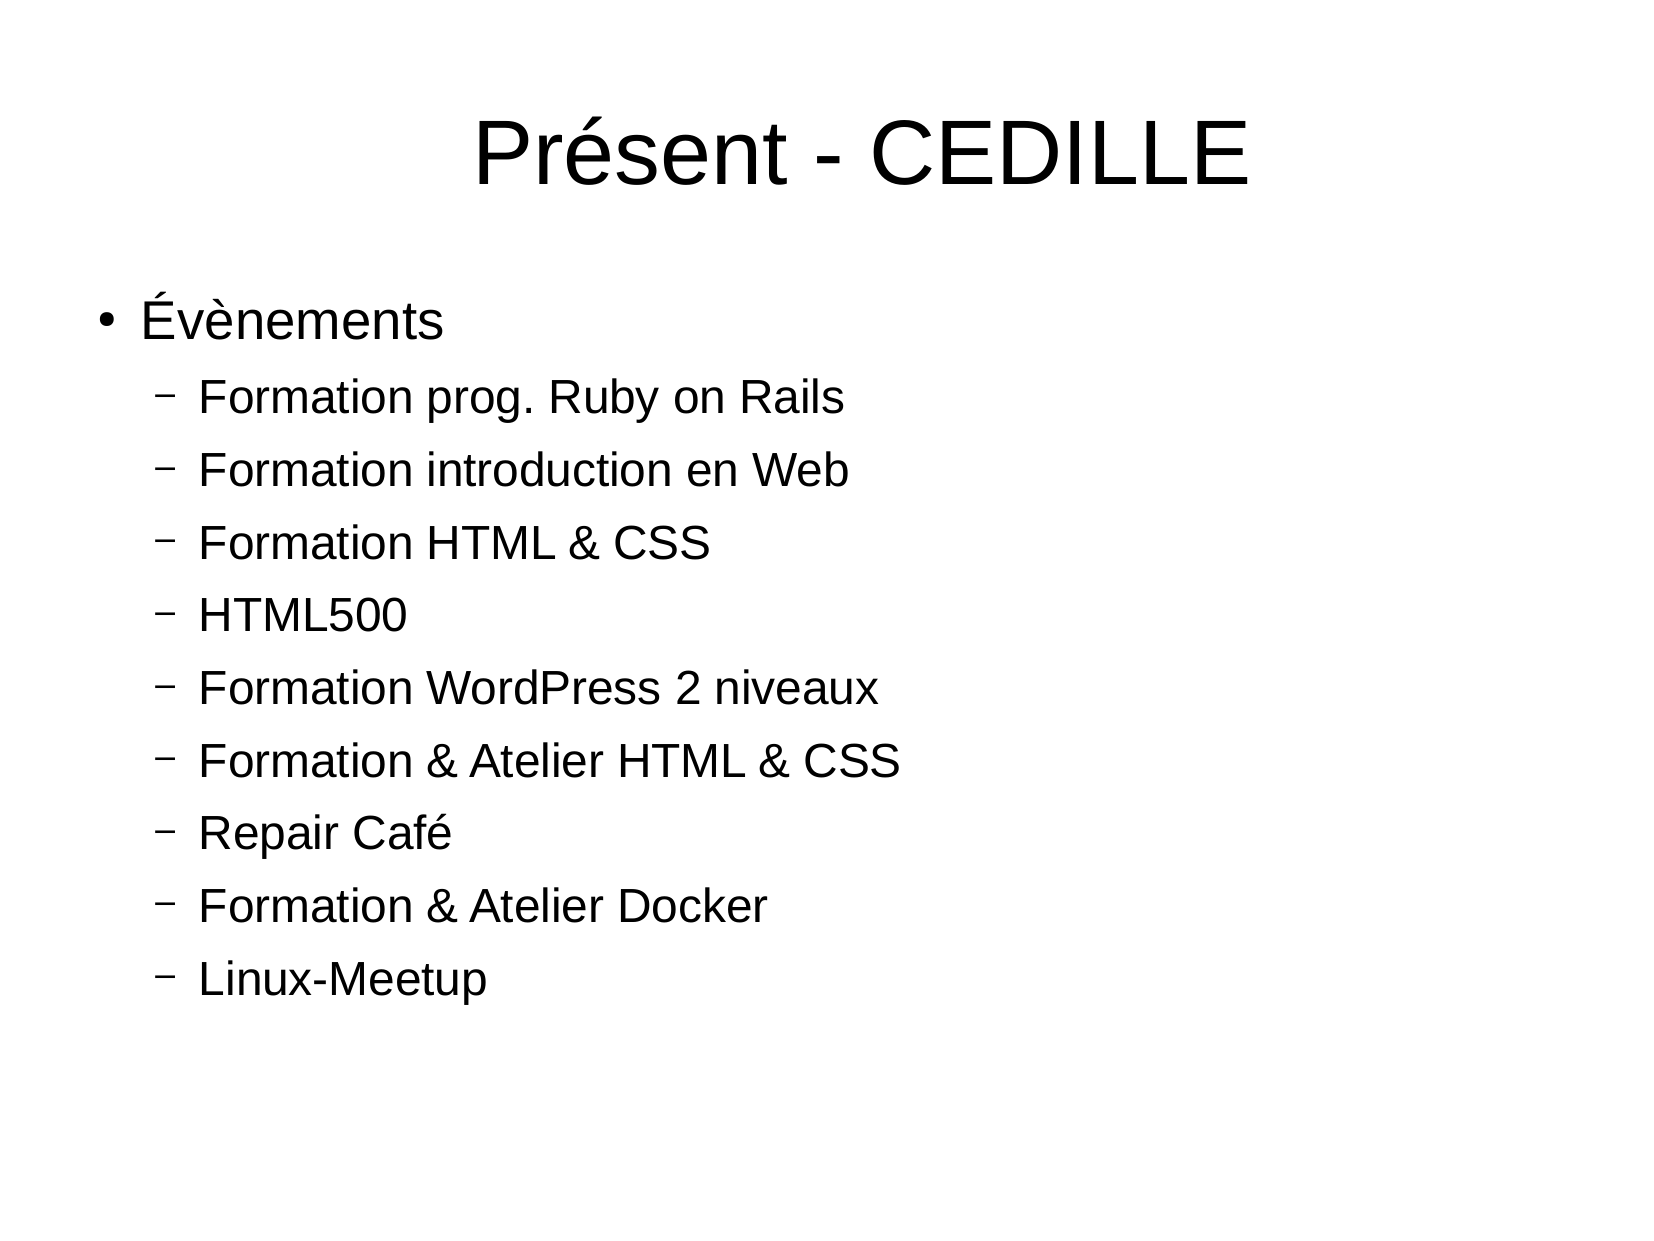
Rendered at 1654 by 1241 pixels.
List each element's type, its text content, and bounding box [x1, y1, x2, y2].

list Évènements Formation prog. Ruby on Rails Formation introduction en Web Formation HTML & CSS HTML500 Formation WordPress 2 niveaux Formation & Atelier HTML & CSS Repair Café Formation & Atelier Docker Linux-Meetup [82, 290, 1571, 1010]
title Présent - CEDILLE [82, 49, 1571, 257]
